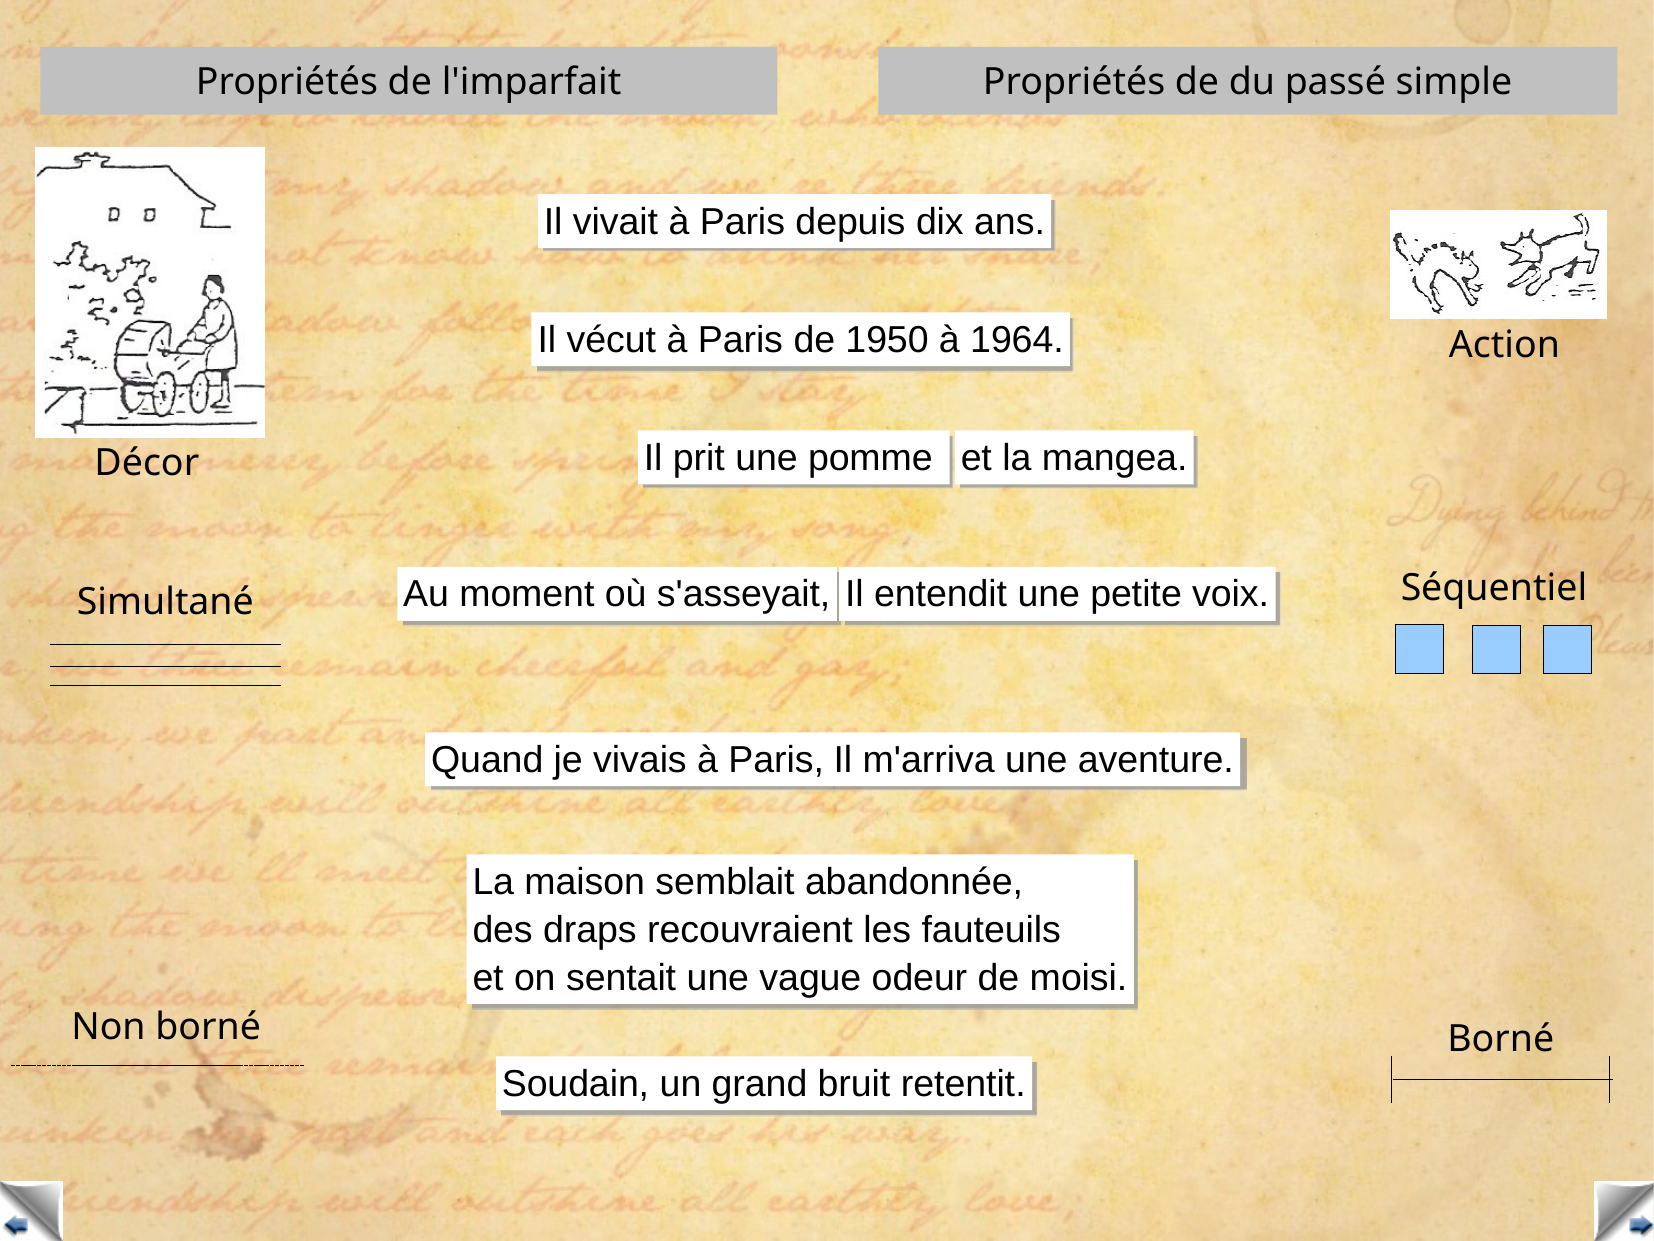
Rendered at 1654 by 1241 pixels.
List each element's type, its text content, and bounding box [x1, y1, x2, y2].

text_box Décor [71, 428, 223, 497]
text_box Action [1422, 310, 1587, 378]
text_box Non borné [45, 992, 288, 1060]
text_box Simultané [47, 566, 284, 635]
text_box Séquentiel [1370, 552, 1619, 621]
text_box [1395, 624, 1444, 674]
text_box [1543, 625, 1592, 674]
text_box [1472, 625, 1521, 674]
text_box Propriétés de du passé simple [878, 46, 1618, 115]
text_box Il vécut à Paris de 1950 à 1964. [531, 312, 1070, 367]
text_box Il prit une pomme [637, 430, 950, 485]
text_box Il m'arriva une aventure. [827, 732, 1241, 787]
text_box La maison semblait abandonnée, des draps recouvraient les fauteuils et on sentait une vague odeur de moisi. [466, 854, 1134, 1004]
picture [0, 0, 1654, 1241]
text_box et la mangea. [954, 430, 1194, 485]
text_box Propriétés de l'imparfait [40, 46, 778, 115]
text_box Il vivait à Paris depuis dix ans. [537, 194, 1052, 249]
text_box Au moment où s'asseyait, [397, 566, 837, 621]
text_box Quand je vivais à Paris, [425, 732, 827, 787]
text_box Soudain, un grand bruit retentit. [496, 1056, 1033, 1111]
text_box Borné [1424, 1003, 1578, 1072]
text_box Il entendit une petite voix. [839, 566, 1276, 621]
